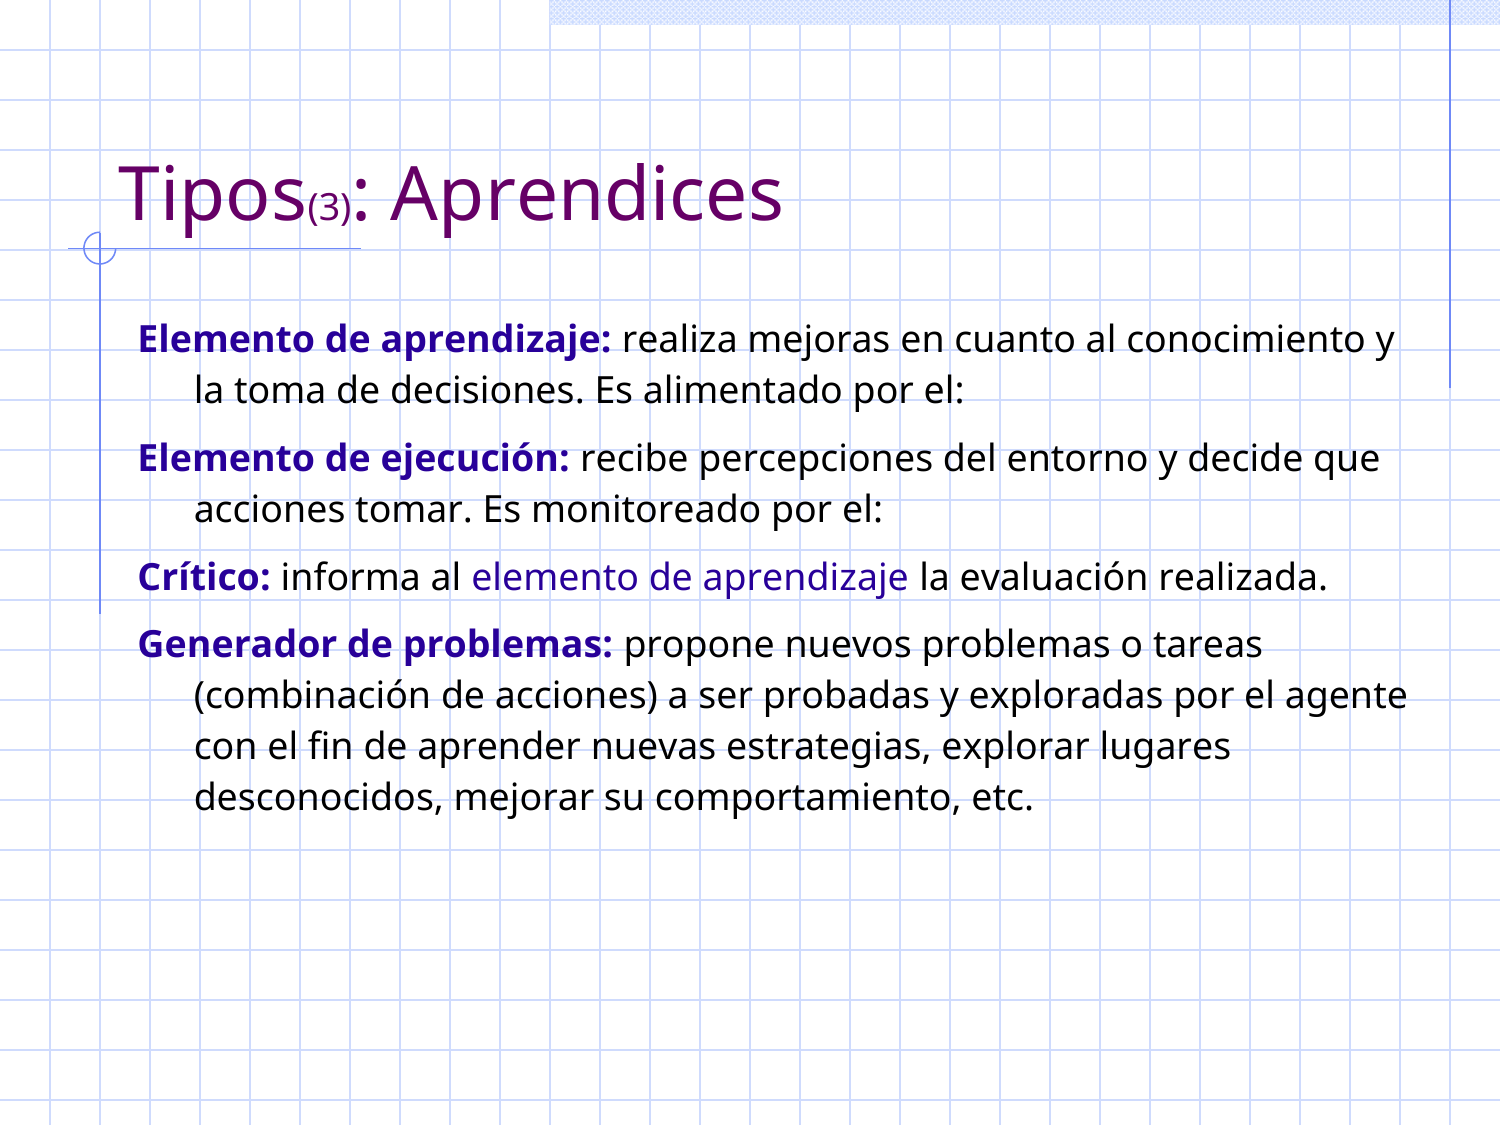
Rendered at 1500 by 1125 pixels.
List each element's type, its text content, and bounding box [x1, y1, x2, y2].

picture [1451, 0, 1500, 25]
list Elemento de aprendizaje: realiza mejoras en cuanto al conocimiento y la toma de decisiones. Es alimentado por el: Elemento de ejecución: recibe percepciones del entorno y decide que acciones tomar. Es monitoreado por el: Crítico: informa al elemento de aprendizaje la evaluación realizada. Generador de problemas: propone nuevos problemas o tareas (combinación de acciones) a ser probadas y exploradas por el agente con el fin de aprender nuevas estrategias, explorar lugares desconocidos, mejorar su comportamiento, etc. [137, 312, 1413, 993]
title Tipos(3): Aprendices [118, 135, 1394, 248]
picture [549, 0, 1449, 25]
